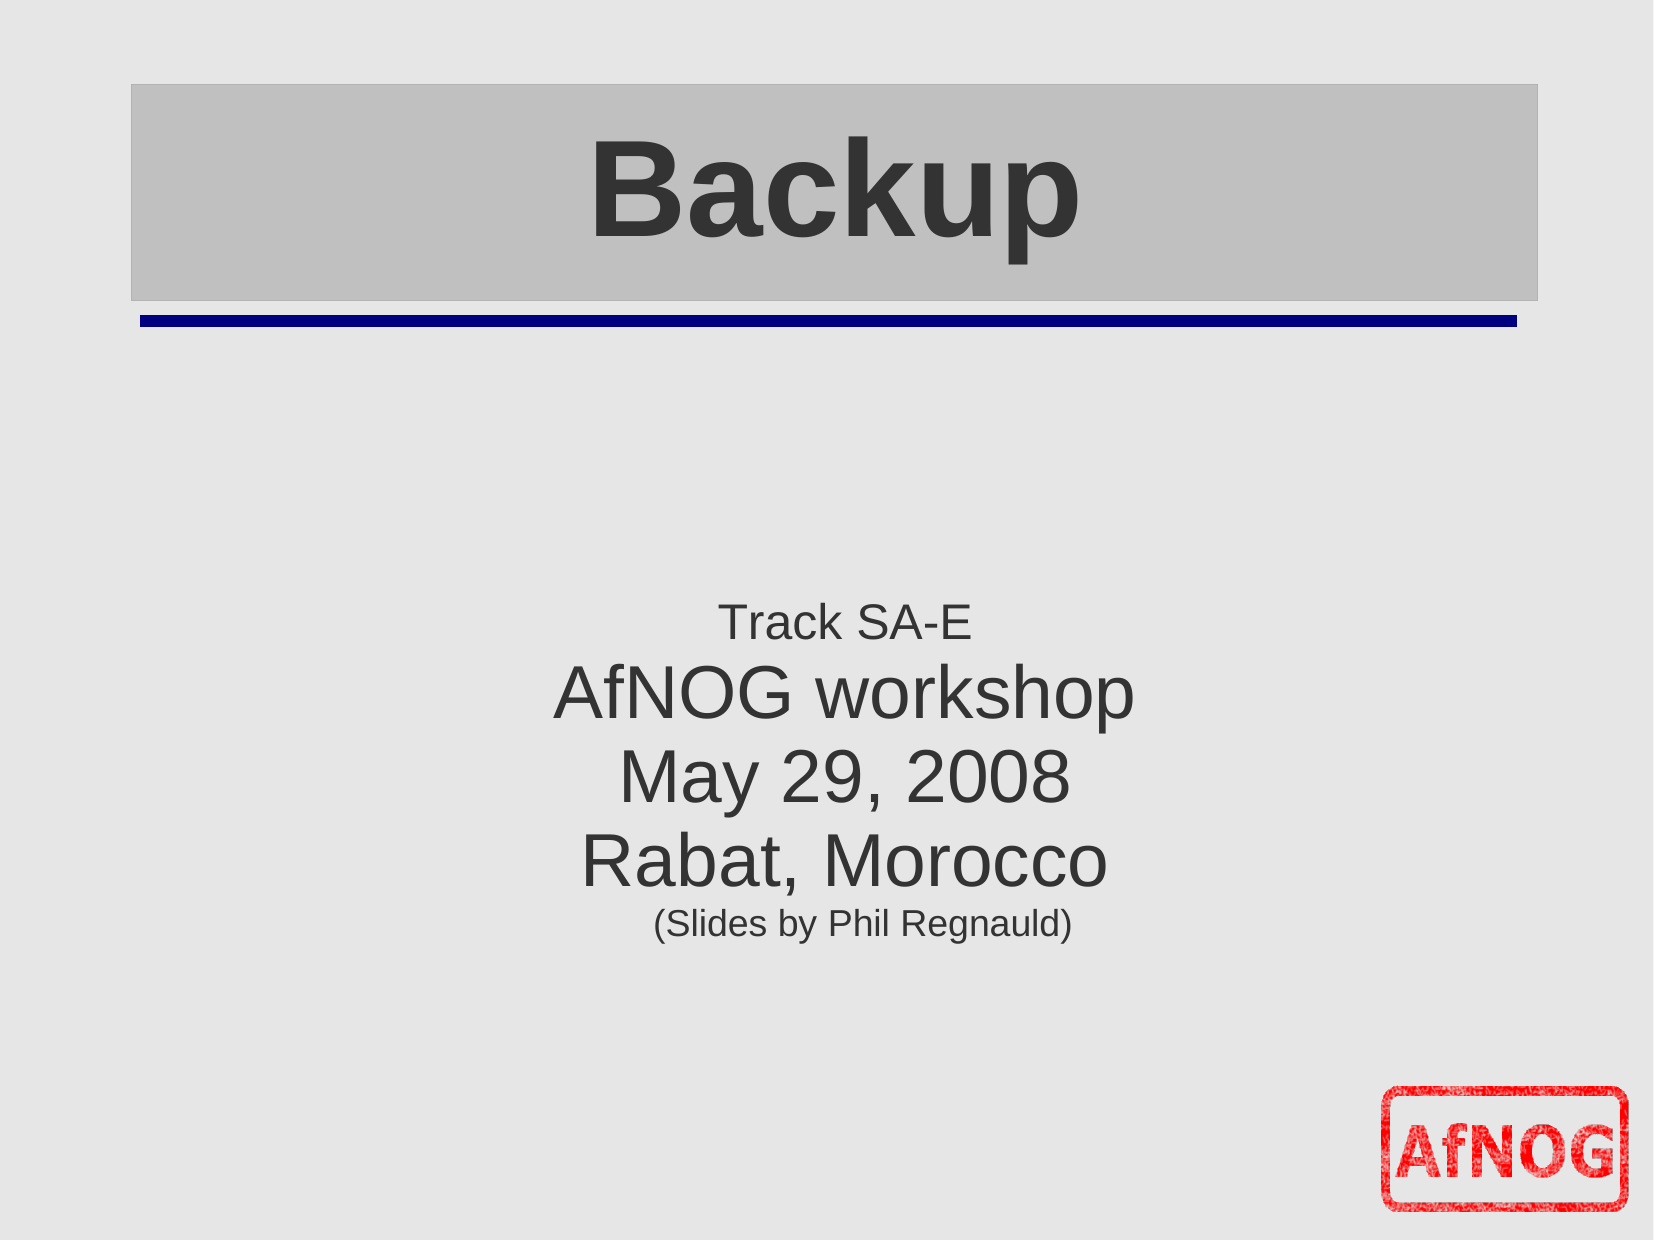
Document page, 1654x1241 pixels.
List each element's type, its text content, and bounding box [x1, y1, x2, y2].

picture [1381, 1085, 1629, 1212]
subtitle Track SA-E AfNOG workshop May 29, 2008 Rabat, Morocco (Slides by Phil Regnauld) [121, 344, 1534, 1127]
title Backup [129, 84, 1542, 293]
